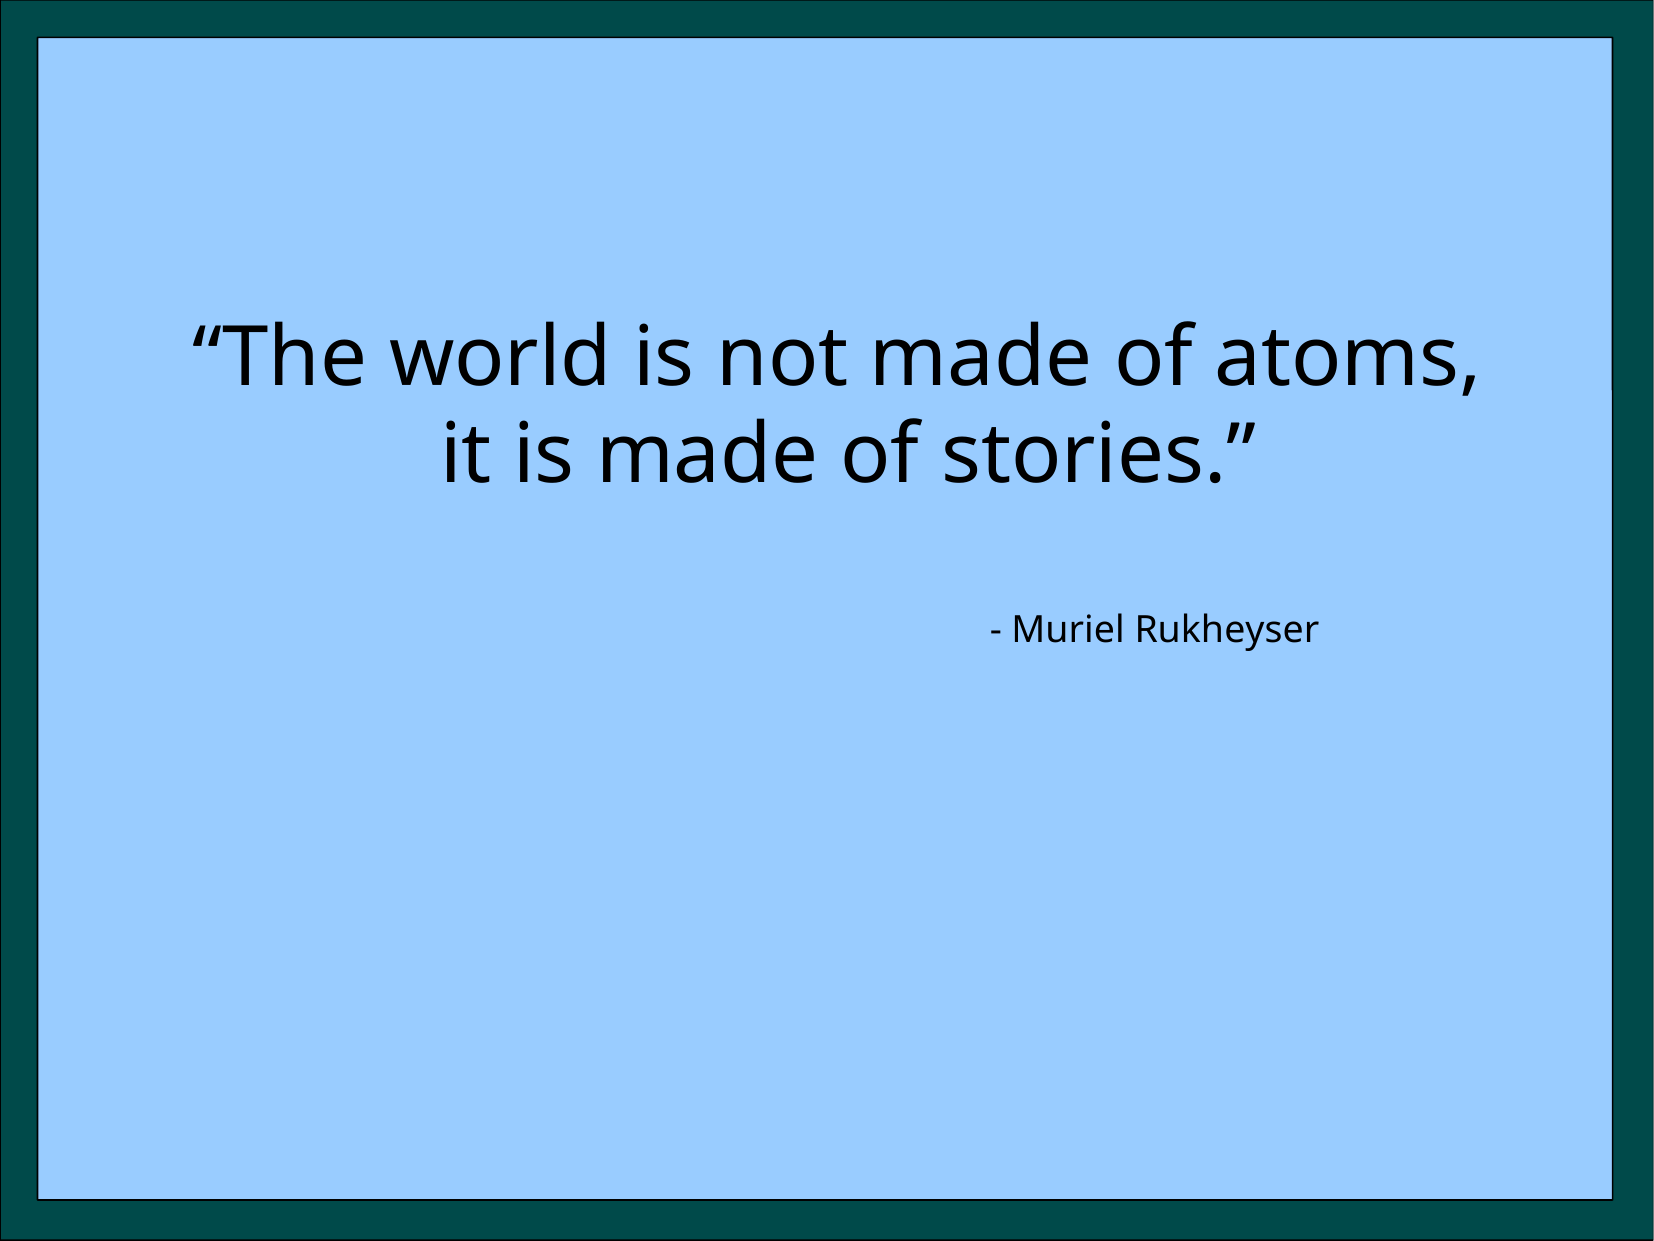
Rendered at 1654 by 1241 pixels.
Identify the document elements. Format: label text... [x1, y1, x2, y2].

text_box “The world is not made of atoms, it is made of stories.” [98, 299, 1599, 509]
text_box - Muriel Rukheyser [974, 600, 1347, 659]
text_box [0, 0, 1654, 1241]
